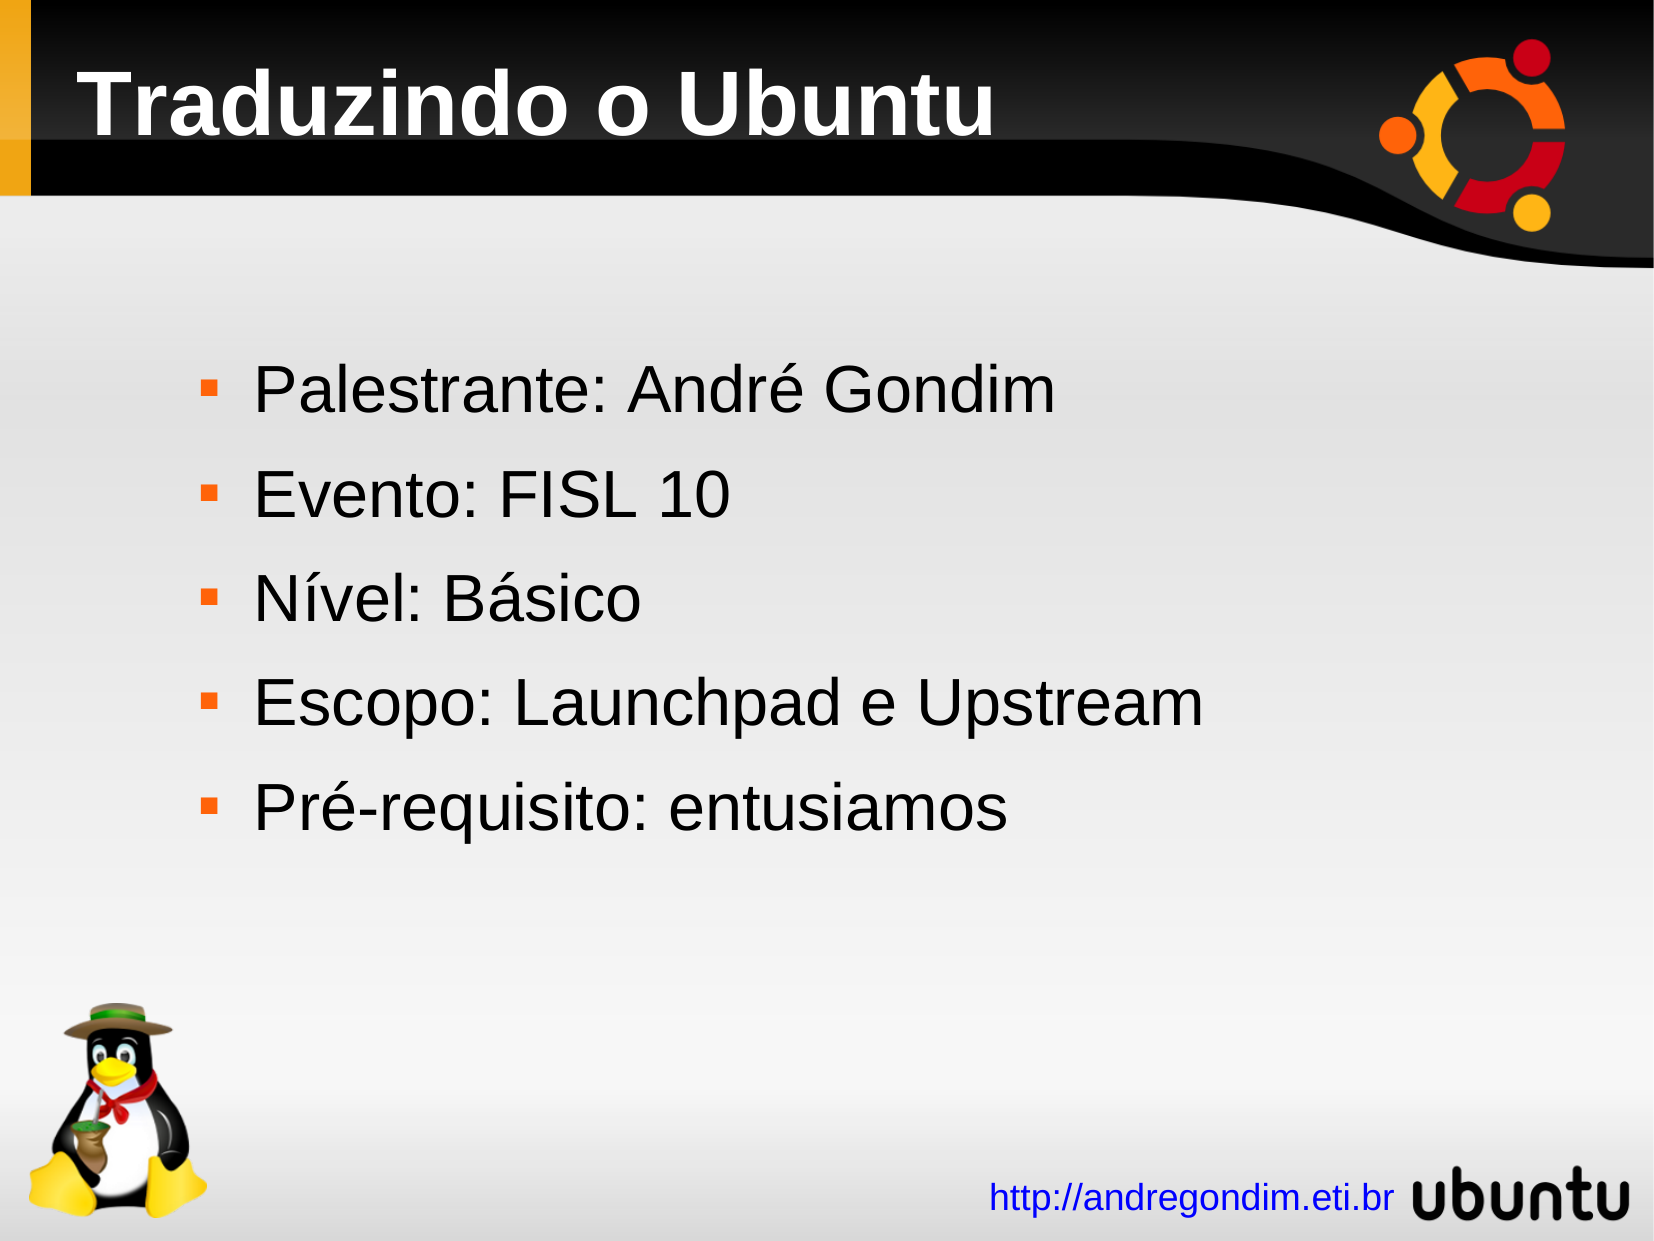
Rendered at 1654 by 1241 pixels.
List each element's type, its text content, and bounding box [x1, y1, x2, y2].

title Traduzindo o Ubuntu [76, 0, 1565, 208]
list Palestrante: André Gondim Evento: FISL 10 Nível: Básico Escopo: Launchpad e Upstream Pré-requisito: entusiamos [183, 352, 1388, 845]
picture [0, 0, 1654, 1241]
